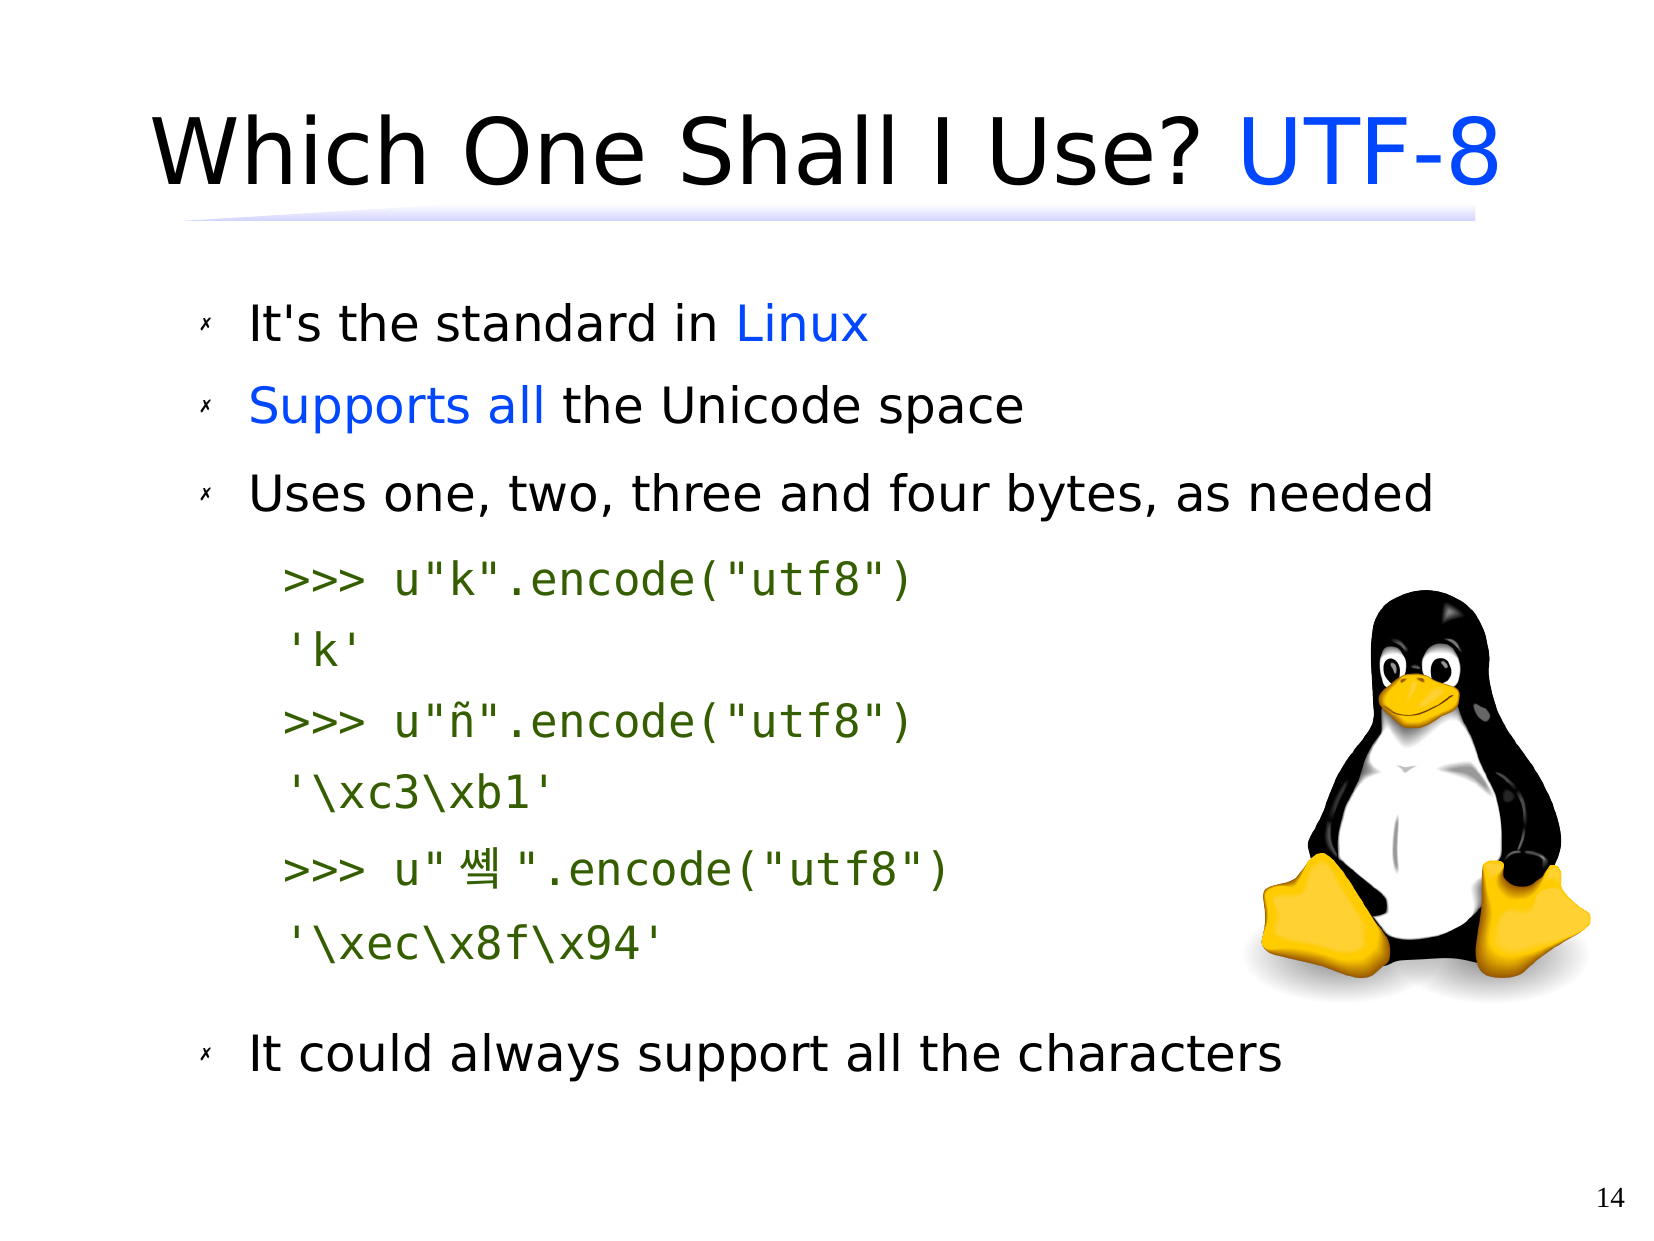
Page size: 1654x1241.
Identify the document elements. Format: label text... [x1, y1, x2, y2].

title Which One Shall I Use? UTF-8 [82, 49, 1571, 257]
list It's the standard in Linux Supports all the Unicode space Uses one, two, three and four bytes, as needed >>> u"k".encode("utf8") 'k' >>> u"ñ".encode("utf8") '\xc3\xb1' >>> u"쏔".encode("utf8") '\xec\x8f\x94' It could always support all the characters [106, 295, 1595, 1099]
picture [1240, 590, 1591, 1004]
